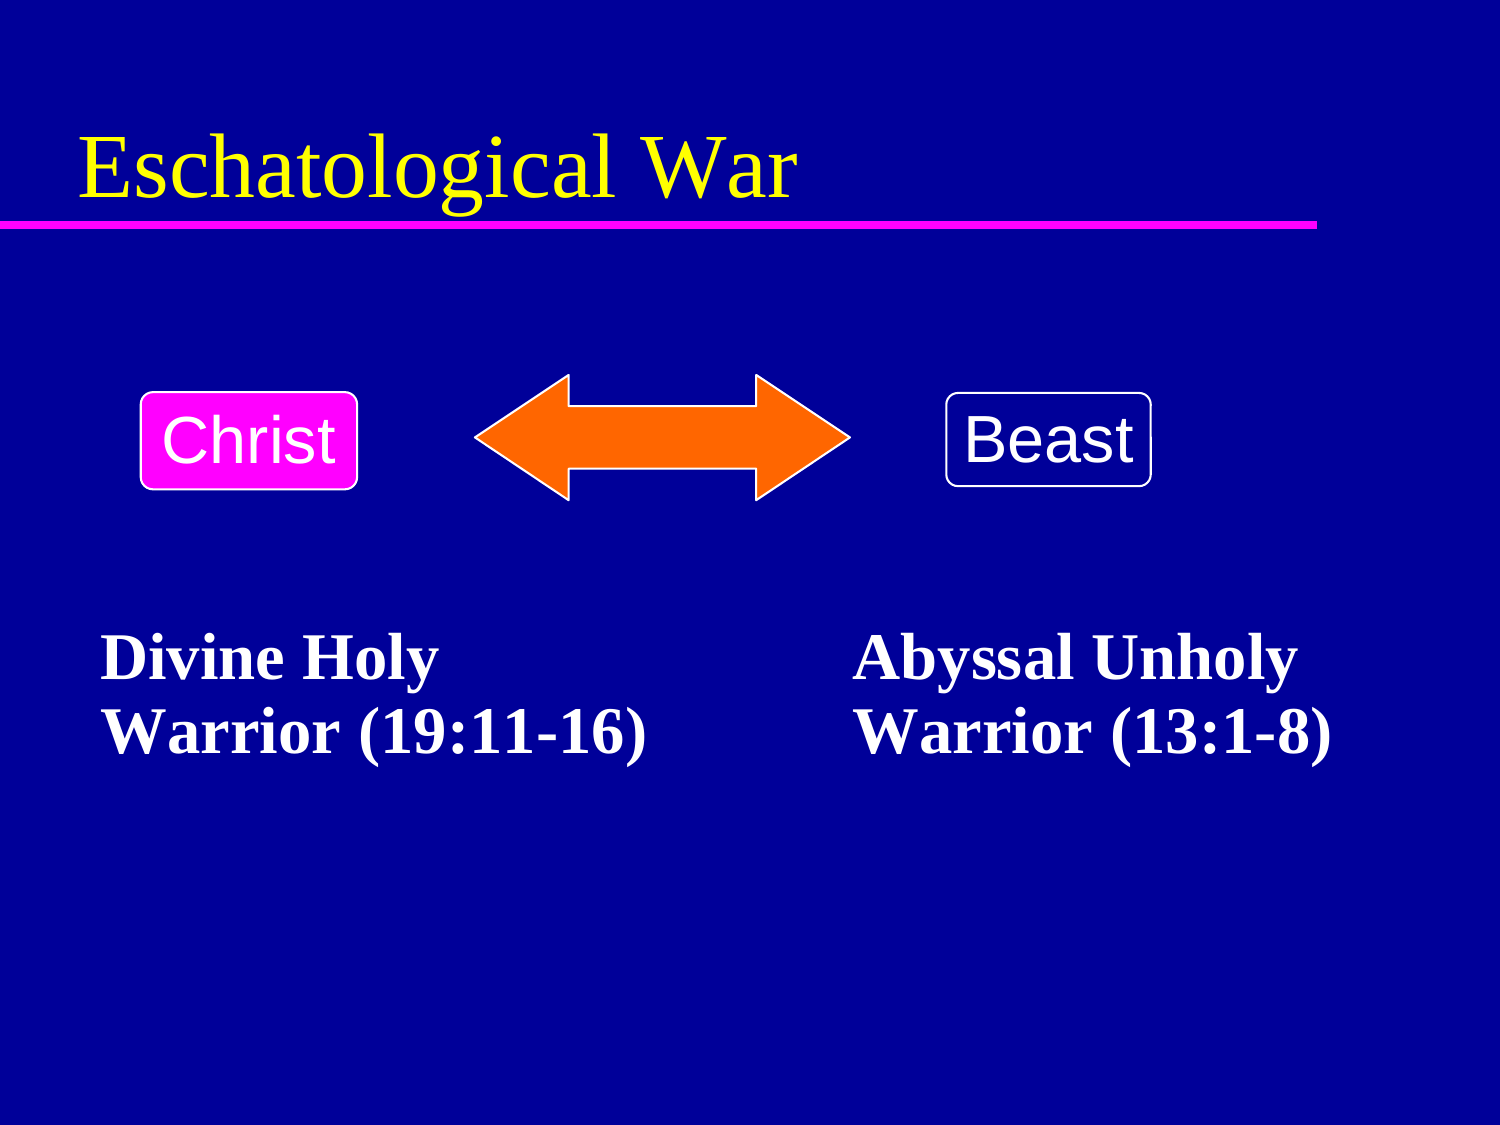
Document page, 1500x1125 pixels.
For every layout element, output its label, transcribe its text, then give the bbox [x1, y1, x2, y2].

title Eschatological War [62, 43, 1338, 225]
text_box [474, 374, 850, 501]
text_box Beast [946, 392, 1151, 487]
text_box Abyssal Unholy Warrior (13:1-8) [837, 612, 1497, 776]
text_box Divine Holy Warrior (19:11-16) [85, 612, 676, 776]
text_box Christ [140, 392, 358, 490]
